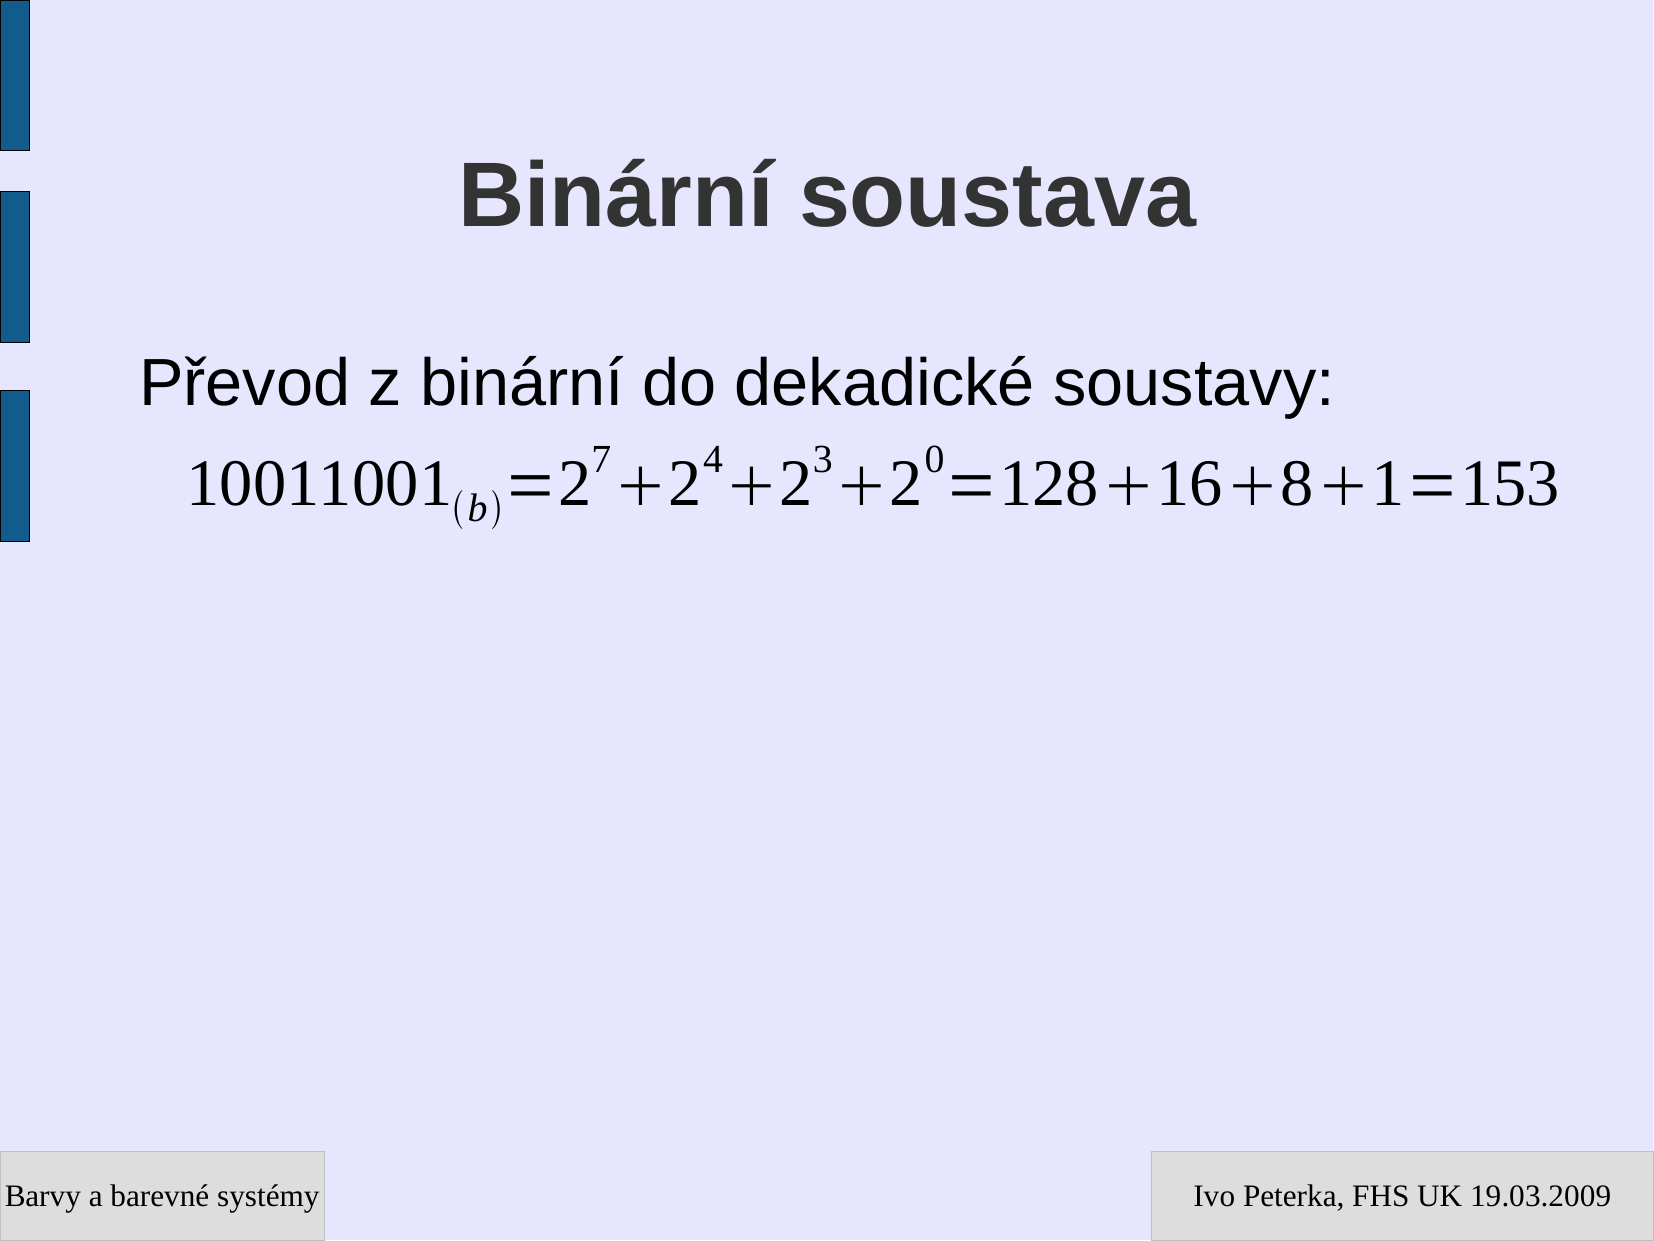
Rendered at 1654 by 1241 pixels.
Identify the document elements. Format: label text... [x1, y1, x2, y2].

chart [181, 437, 1565, 532]
list Převod z binární do dekadické soustavy: [121, 344, 1534, 1112]
title Binární soustava [121, 98, 1534, 291]
